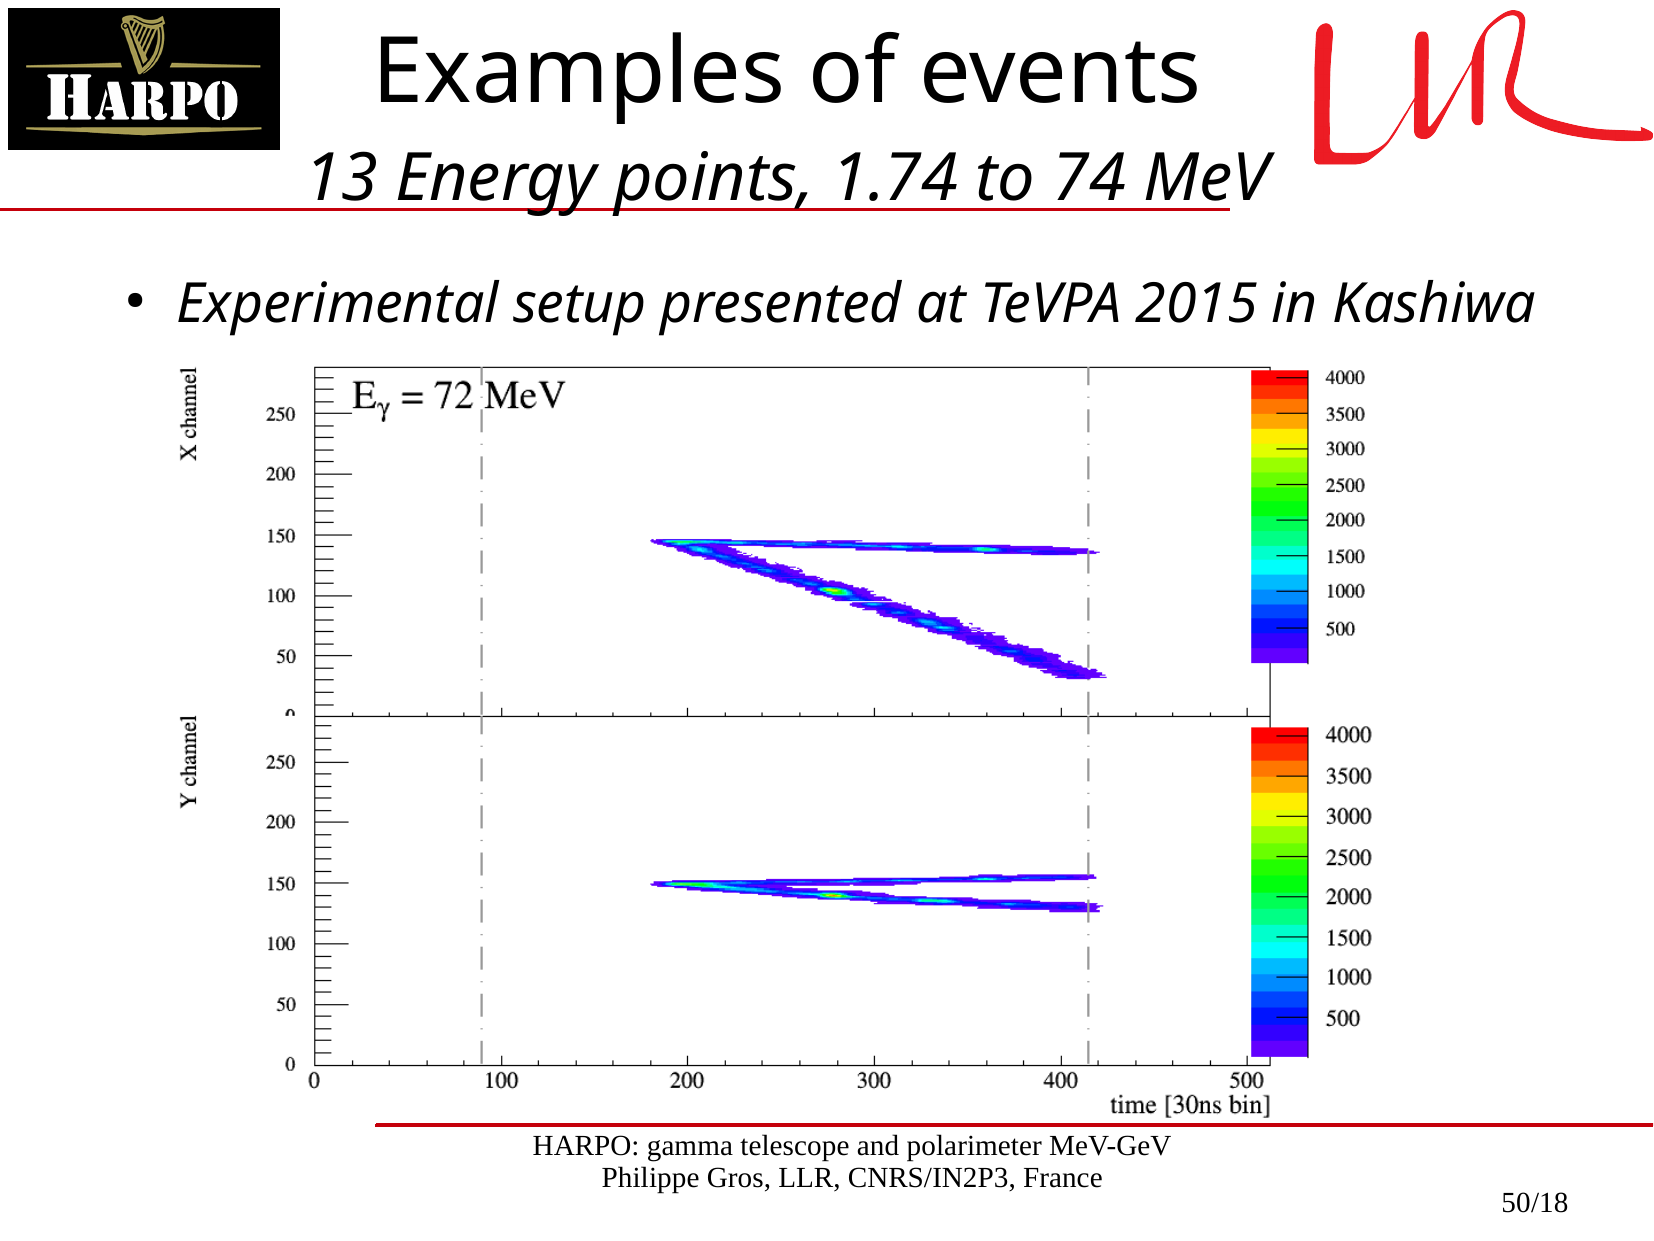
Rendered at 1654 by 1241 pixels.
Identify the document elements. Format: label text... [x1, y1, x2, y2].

picture [164, 360, 1421, 1119]
picture [8, 8, 280, 150]
picture [1314, 10, 1653, 165]
title Examples of events 13 Energy points, 1.74 to 74 MeV [284, 15, 1290, 211]
list Experimental setup presented at TeVPA 2015 in Kashiwa [108, 263, 1597, 359]
